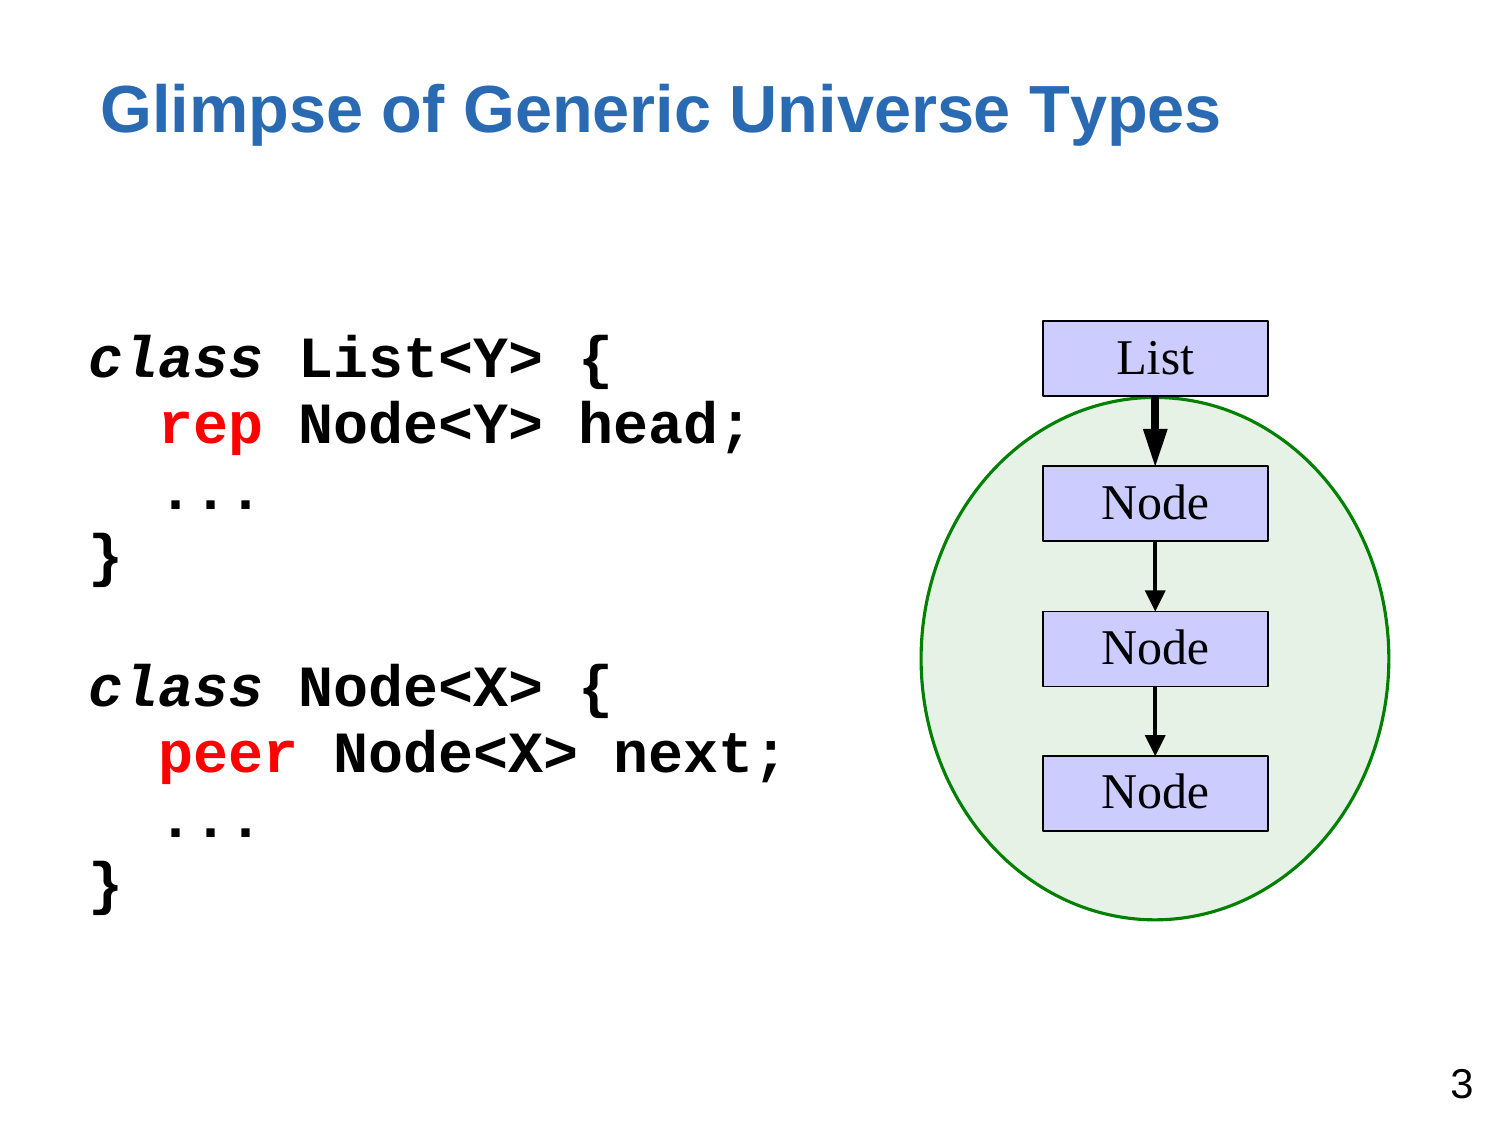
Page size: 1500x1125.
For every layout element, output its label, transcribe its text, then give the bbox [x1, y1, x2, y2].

text_box [921, 397, 1389, 920]
text_box Node [1042, 756, 1268, 832]
text_box class List<Y> { rep Node<Y> head; ... } class Node<X> { peer Node<X> next; ... } [88, 189, 1424, 917]
text_box List [1042, 321, 1268, 397]
text_box Node [1042, 611, 1268, 687]
text_box Node [1042, 466, 1268, 542]
title Glimpse of Generic Universe Types [85, 61, 1407, 158]
